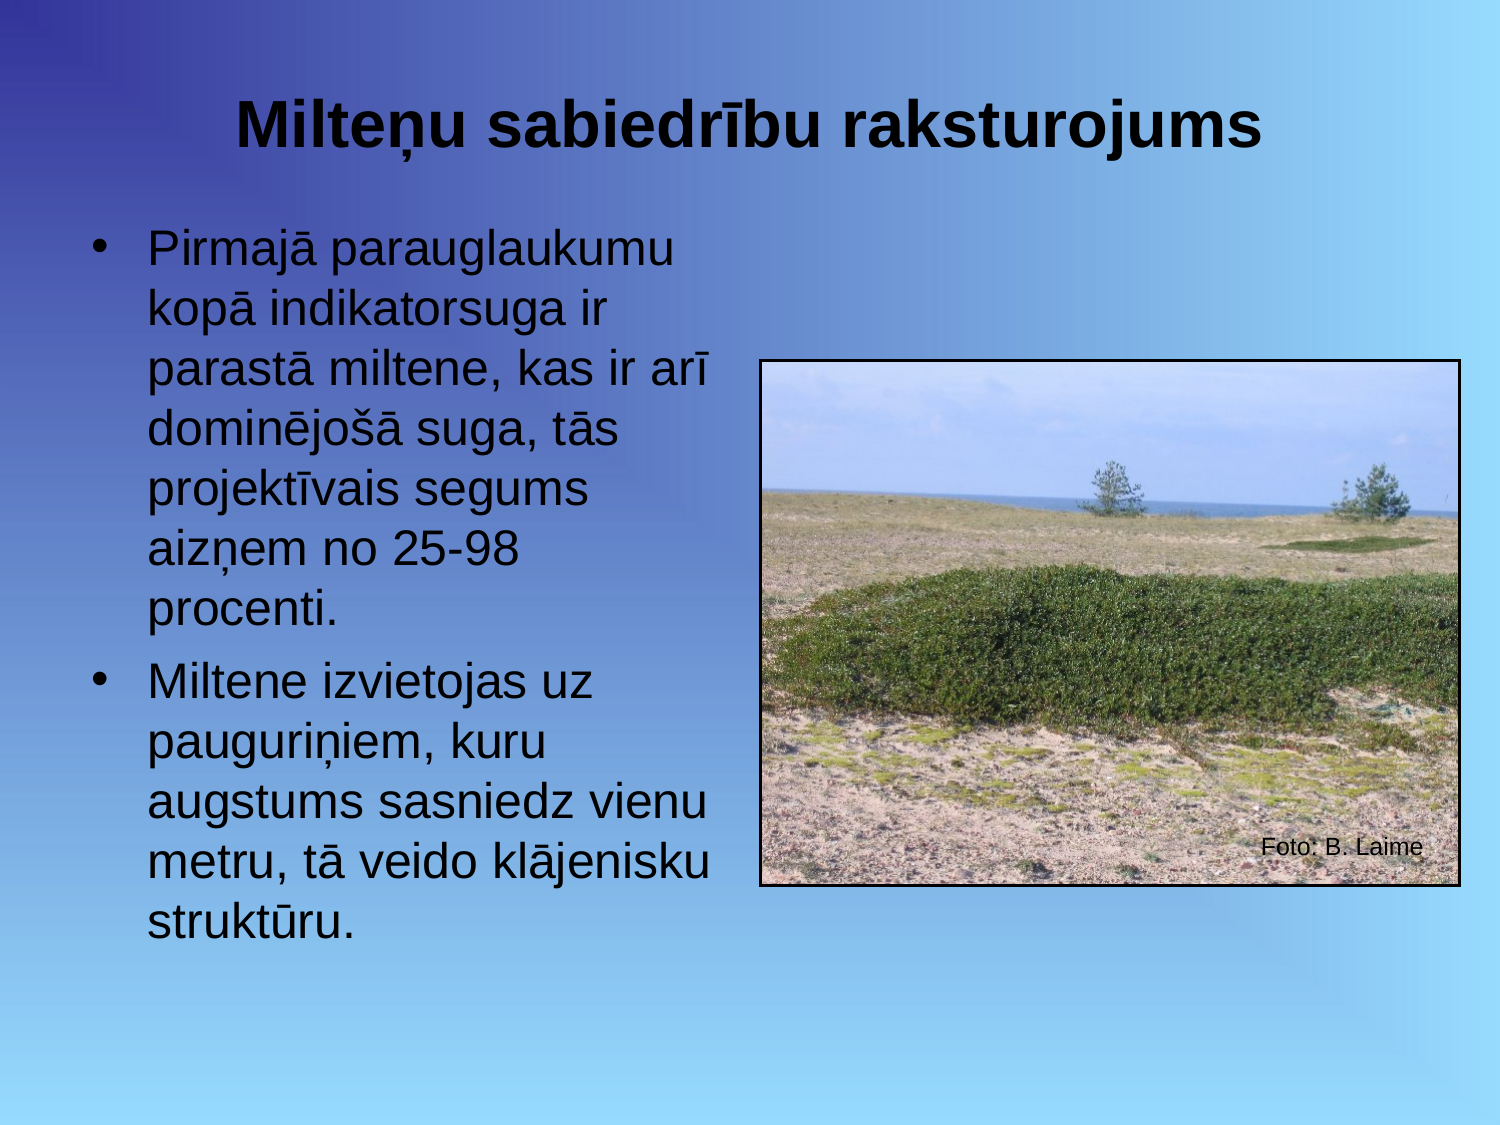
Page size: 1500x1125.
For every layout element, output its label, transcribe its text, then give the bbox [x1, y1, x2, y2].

list Pirmajā parauglaukumu kopā indikatorsuga ir parastā miltene, kas ir arī dominējošā suga, tās projektīvais segums aizņem no 25-98 procenti. Miltene izvietojas uz pauguriņiem, kuru augstums sasniedz vienu metru, tā veido klājenisku struktūru. [76, 208, 728, 1083]
picture [0, 0, 1500, 1125]
text_box Foto: B. Laime [1246, 822, 1439, 868]
title Milteņu sabiedrību raksturojums [75, 57, 1426, 185]
